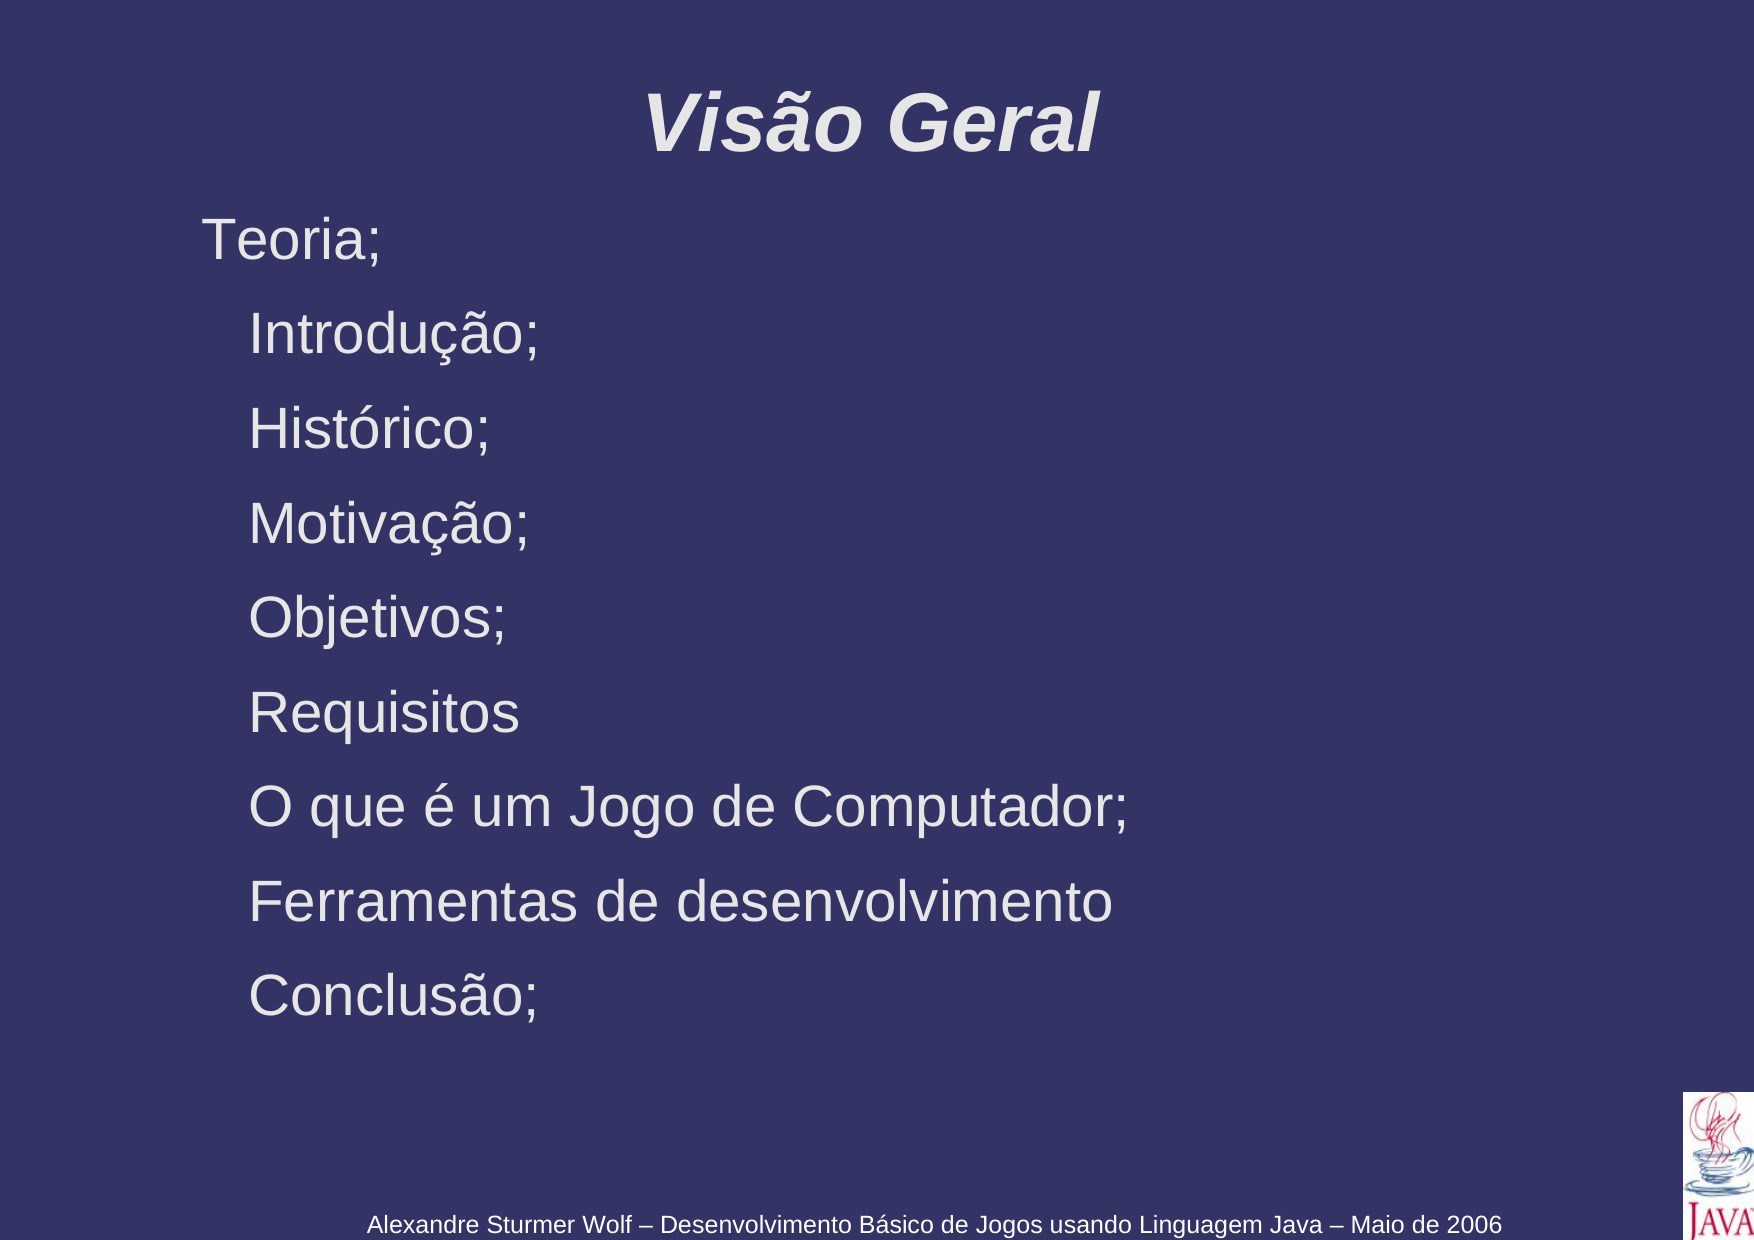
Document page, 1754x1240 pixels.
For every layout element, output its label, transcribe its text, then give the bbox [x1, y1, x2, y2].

title Visão Geral [29, 19, 1713, 227]
list Teoria; Introdução; Histórico; Motivação; Objetivos; Requisitos O que é um Jogo de Computador; Ferramentas de desenvolvimento Conclusão; [189, 206, 1665, 1146]
picture [1683, 1092, 1754, 1240]
